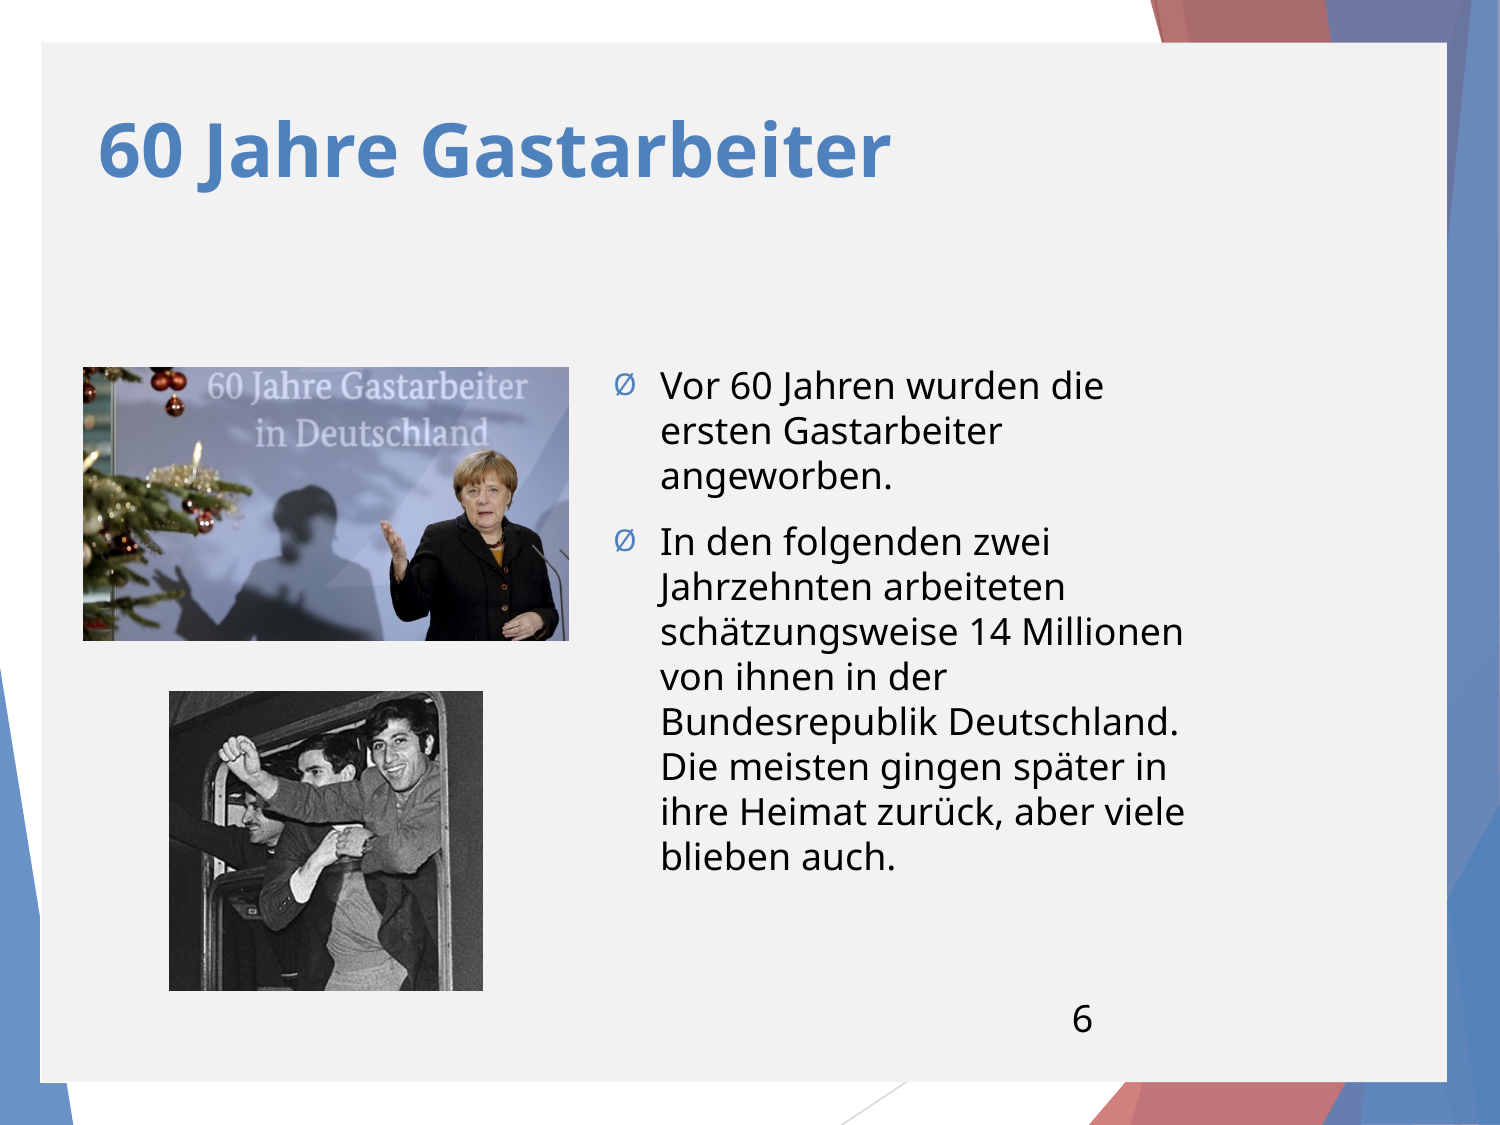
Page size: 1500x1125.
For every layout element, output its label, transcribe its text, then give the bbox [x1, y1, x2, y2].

text_box Vor 60 Jahren wurden die ersten Gastarbeiter angeworben. In den folgenden zwei Jahrzehnten arbeiteten schätzungsweise 14 Millionen von ihnen in der Bundesrepublik Deutschland. Die meisten gingen später in ihre Heimat zurück, aber viele blieben auch. [598, 354, 1235, 991]
title 60 Jahre Gastarbeiter [83, 94, 1141, 232]
picture [83, 367, 569, 641]
slide_number <Nummer> [1056, 991, 1141, 1051]
picture [169, 691, 483, 992]
